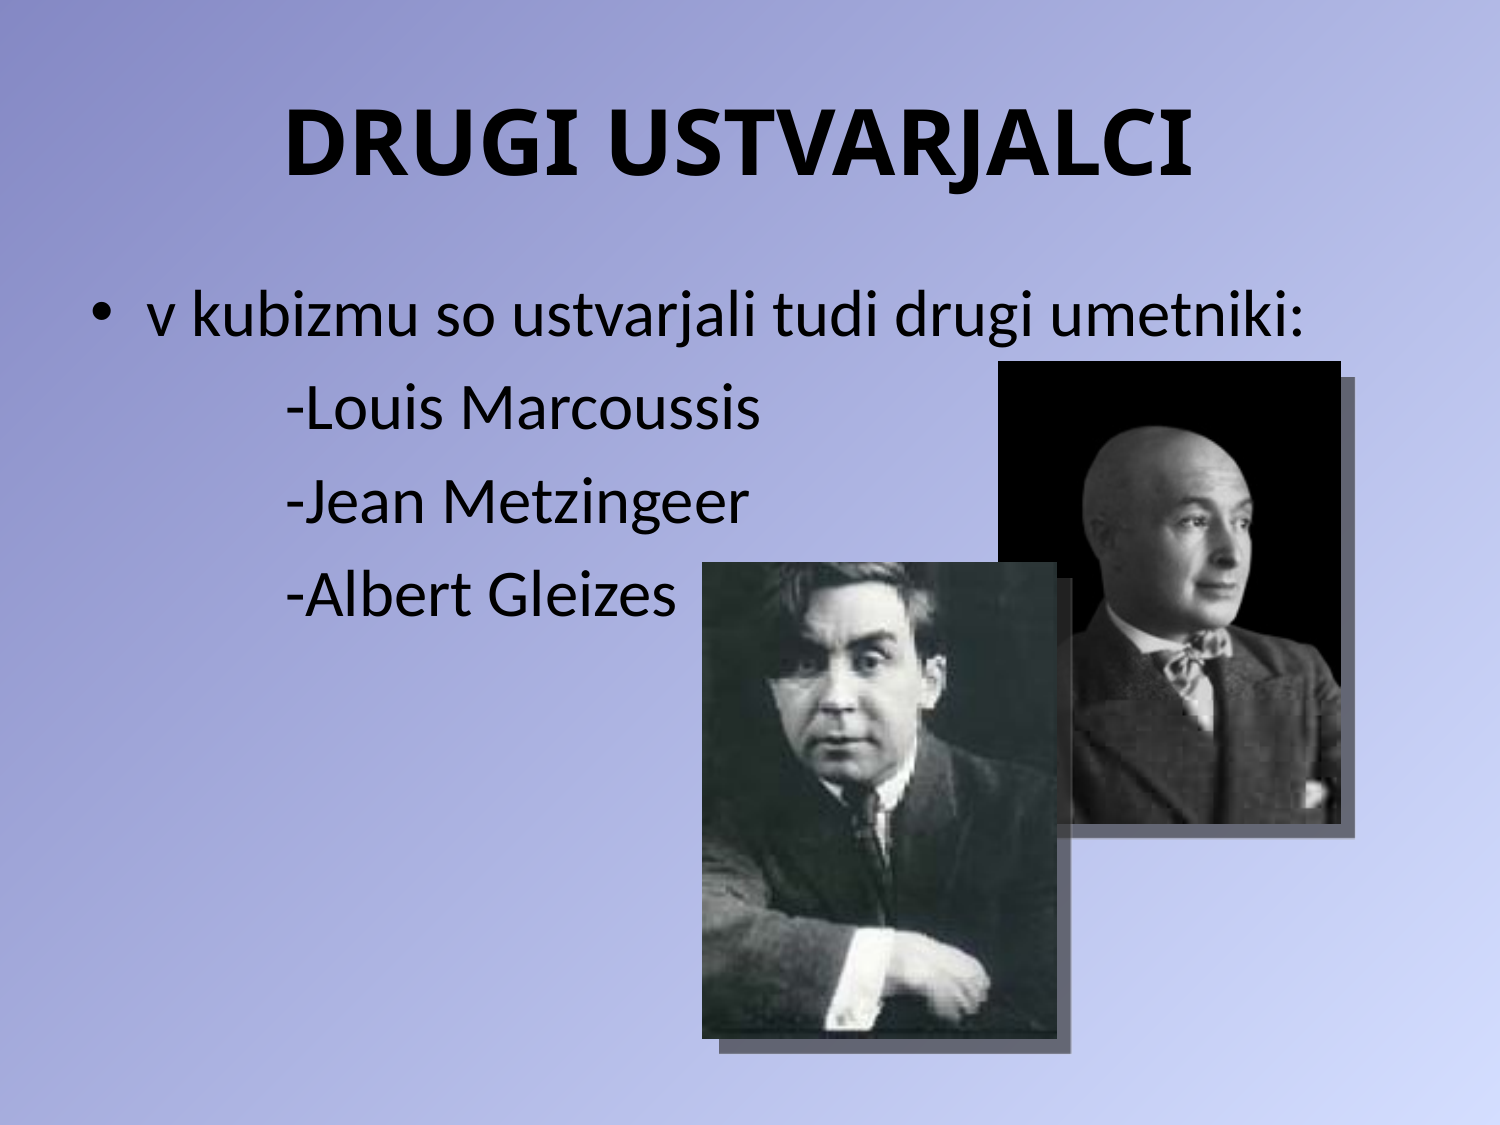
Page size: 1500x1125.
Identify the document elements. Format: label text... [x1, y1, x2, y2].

title DRUGI USTVARJALCI [75, 45, 1425, 233]
picture [702, 361, 1341, 1040]
list v kubizmu so ustvarjali tudi drugi umetniki: -Louis Marcoussis -Jean Metzingeer -Albert Gleizes [75, 262, 1425, 1005]
